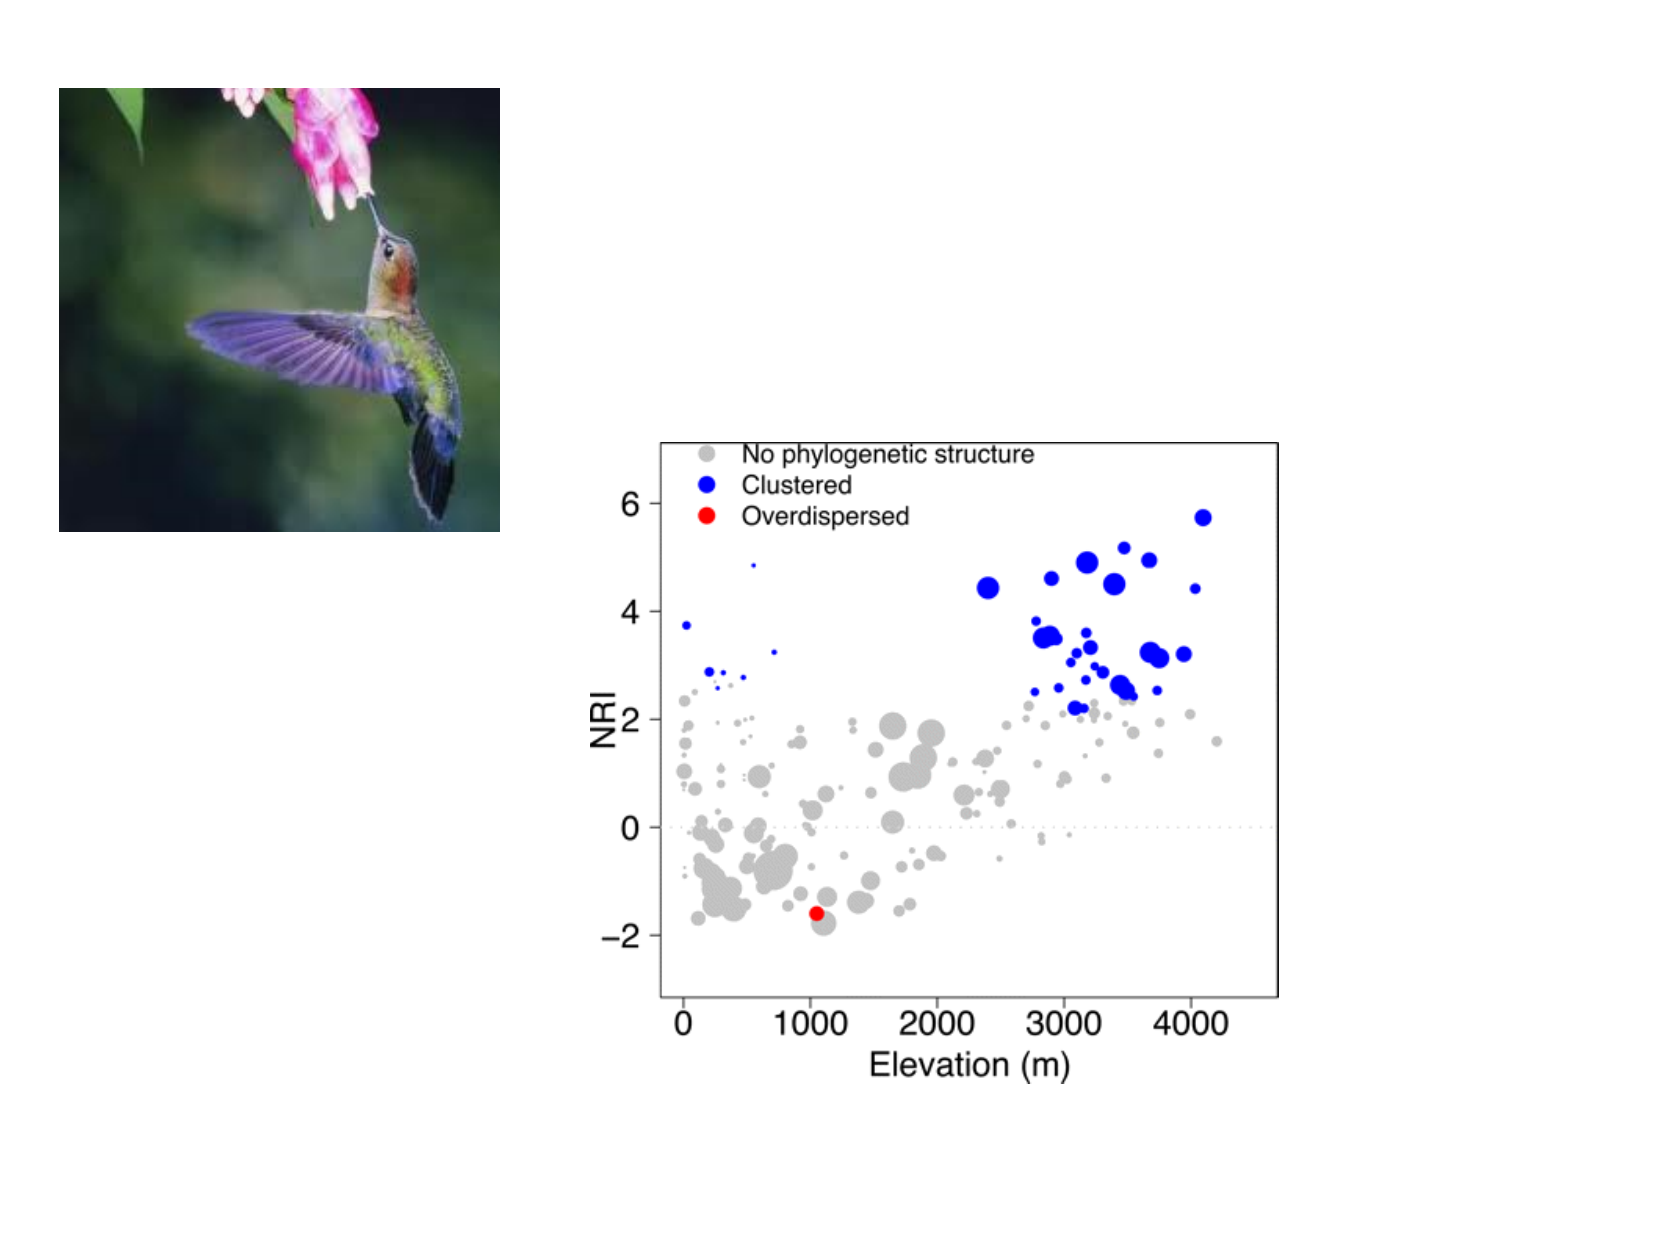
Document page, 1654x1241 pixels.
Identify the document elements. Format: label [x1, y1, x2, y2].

picture [590, 442, 1279, 1084]
picture [59, 88, 500, 532]
